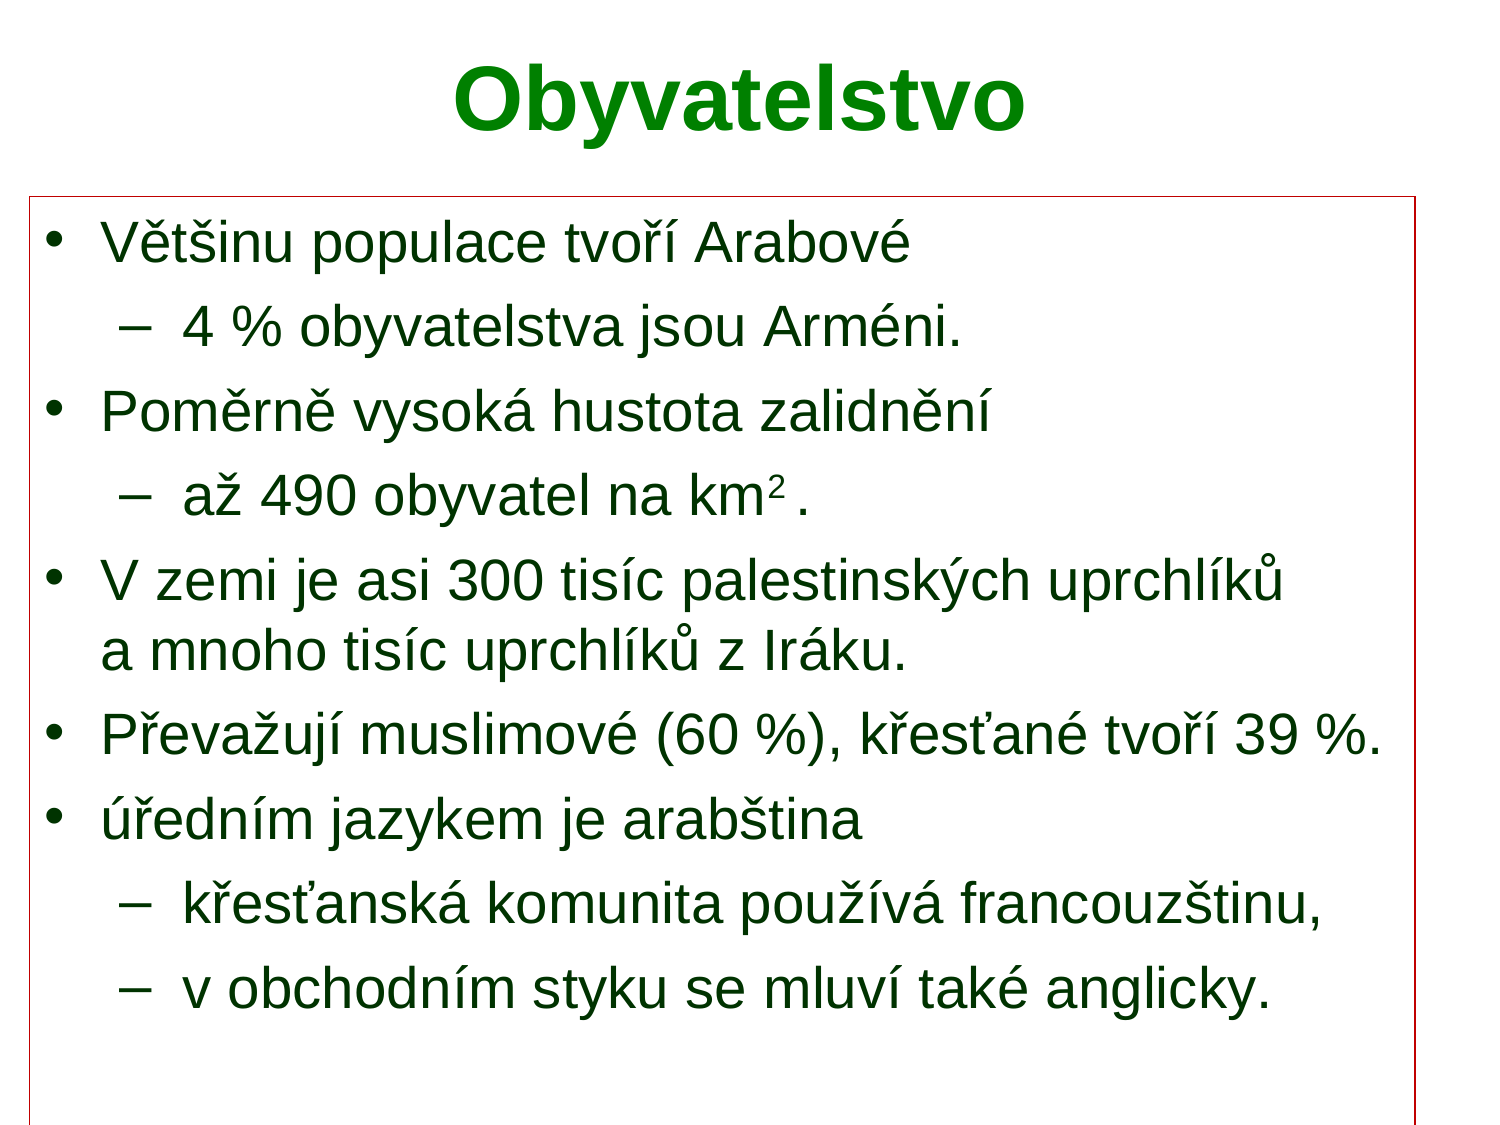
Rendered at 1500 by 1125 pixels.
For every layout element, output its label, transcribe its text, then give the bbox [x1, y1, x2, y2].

title Obyvatelstvo [64, 0, 1415, 188]
list Většinu populace tvoří Arabové 4 % obyvatelstva jsou Arméni. Poměrně vysoká hustota zalidnění až 490 obyvatel na km2 . V zemi je asi 300 tisíc palestinských uprchlíků a mnoho tisíc uprchlíků z Iráku. Převažují muslimové (60 %), křesťané tvoří 39 %. úředním jazykem je arabština křesťanská komunita používá francouzštinu, v obchodním styku se mluví také anglicky. [29, 196, 1415, 1125]
